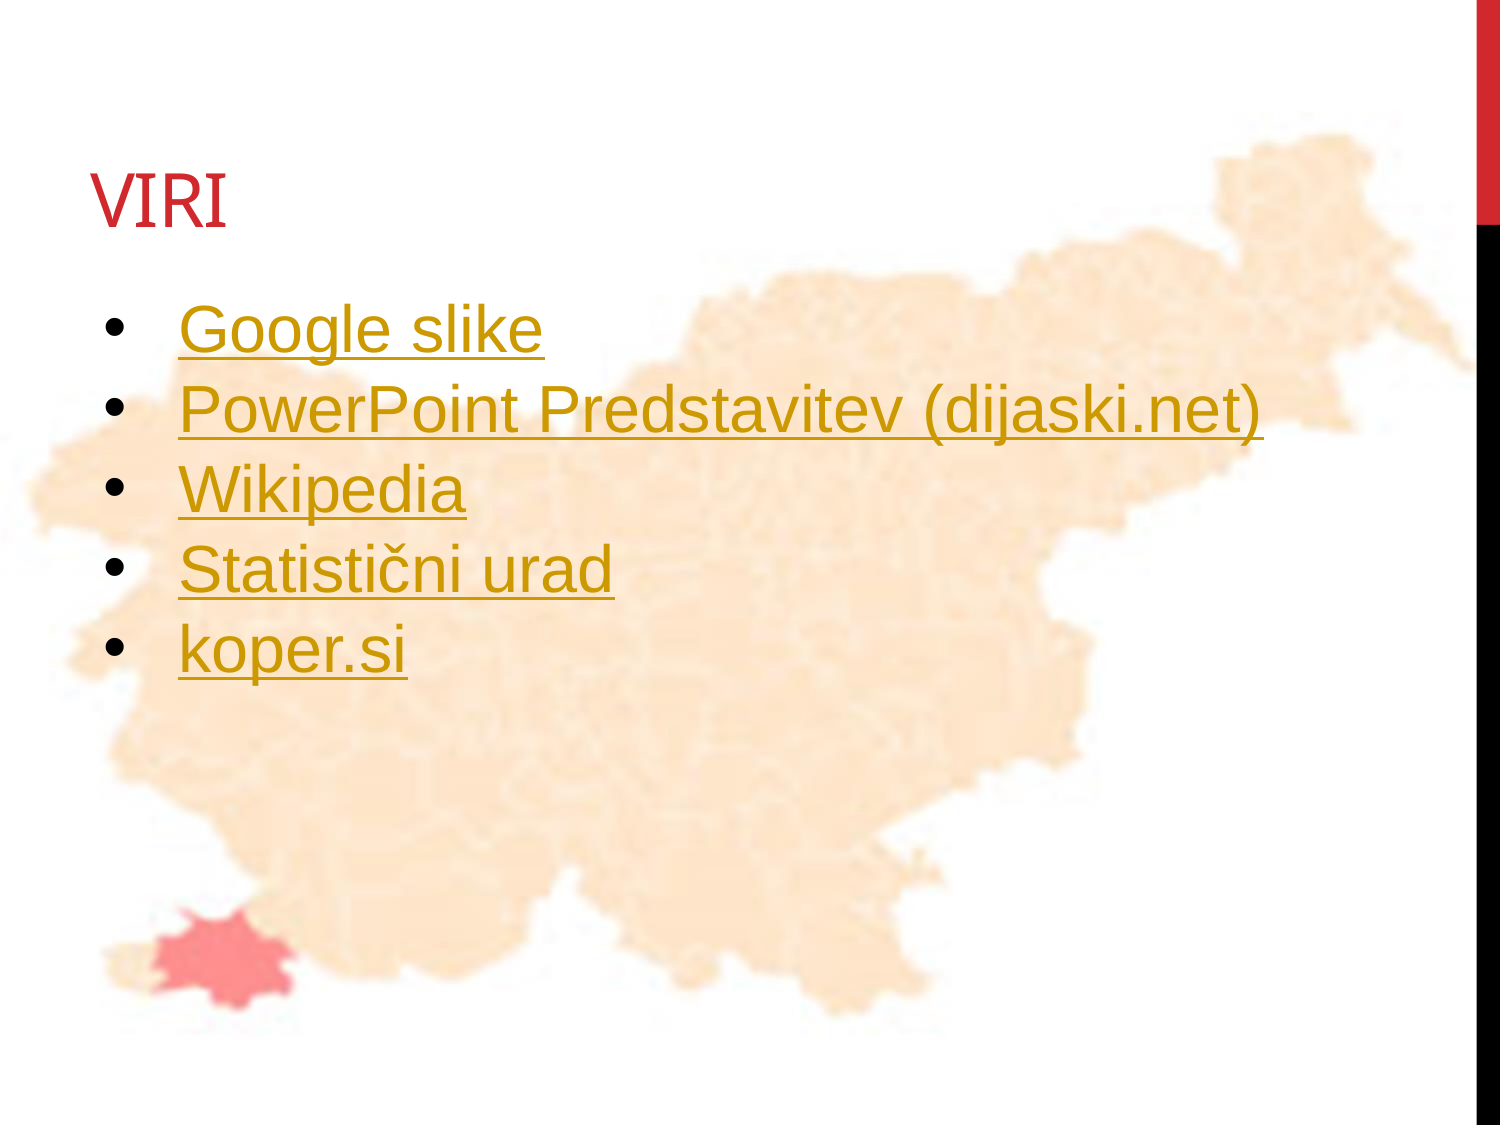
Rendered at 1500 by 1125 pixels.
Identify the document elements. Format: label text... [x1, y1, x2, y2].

picture [0, 0, 1476, 1125]
text_box Google slike PowerPoint Predstavitev (dijaski.net) Wikipedia Statistični urad koper.si [88, 278, 1388, 694]
title viri [75, 24, 1025, 250]
